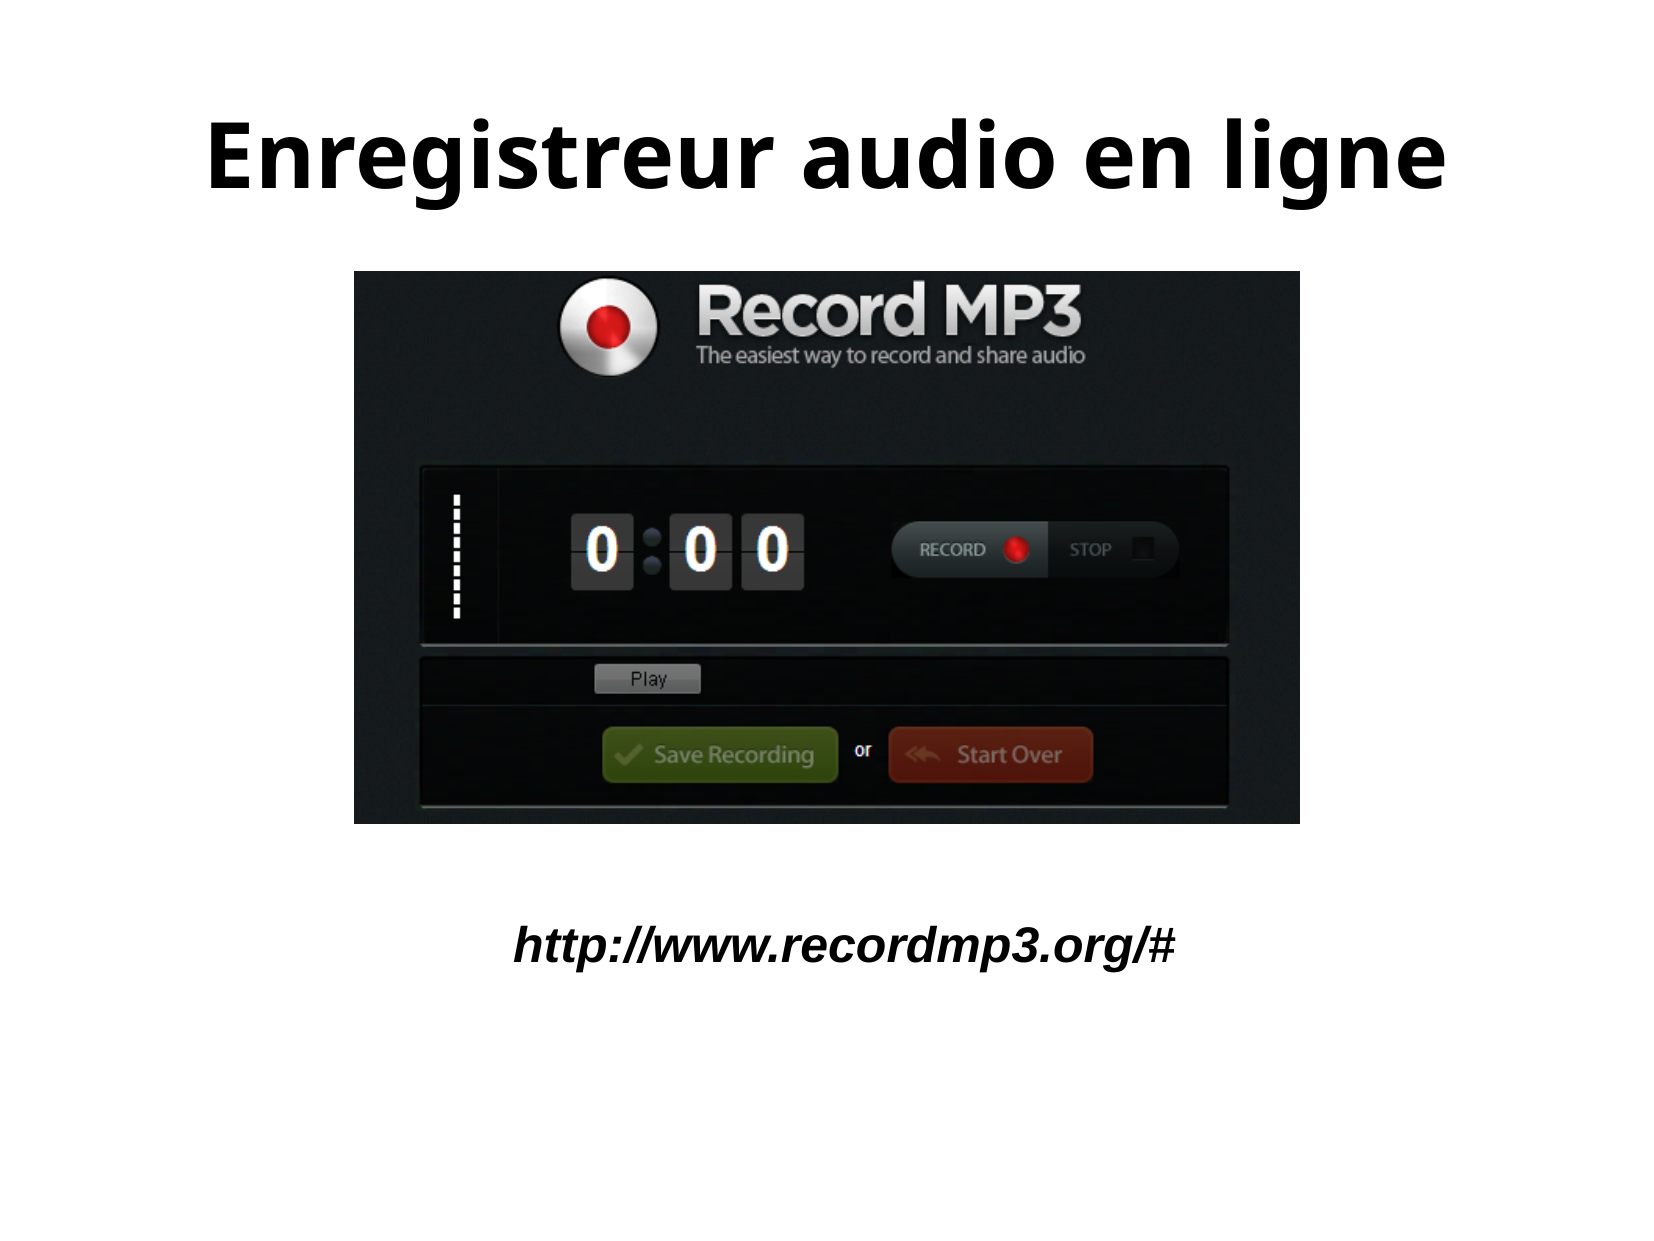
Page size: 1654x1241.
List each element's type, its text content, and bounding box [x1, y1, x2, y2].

title Enregistreur audio en ligne [82, 49, 1571, 257]
picture [354, 271, 1300, 824]
text_box http://www.recordmp3.org/# [153, 909, 1536, 982]
